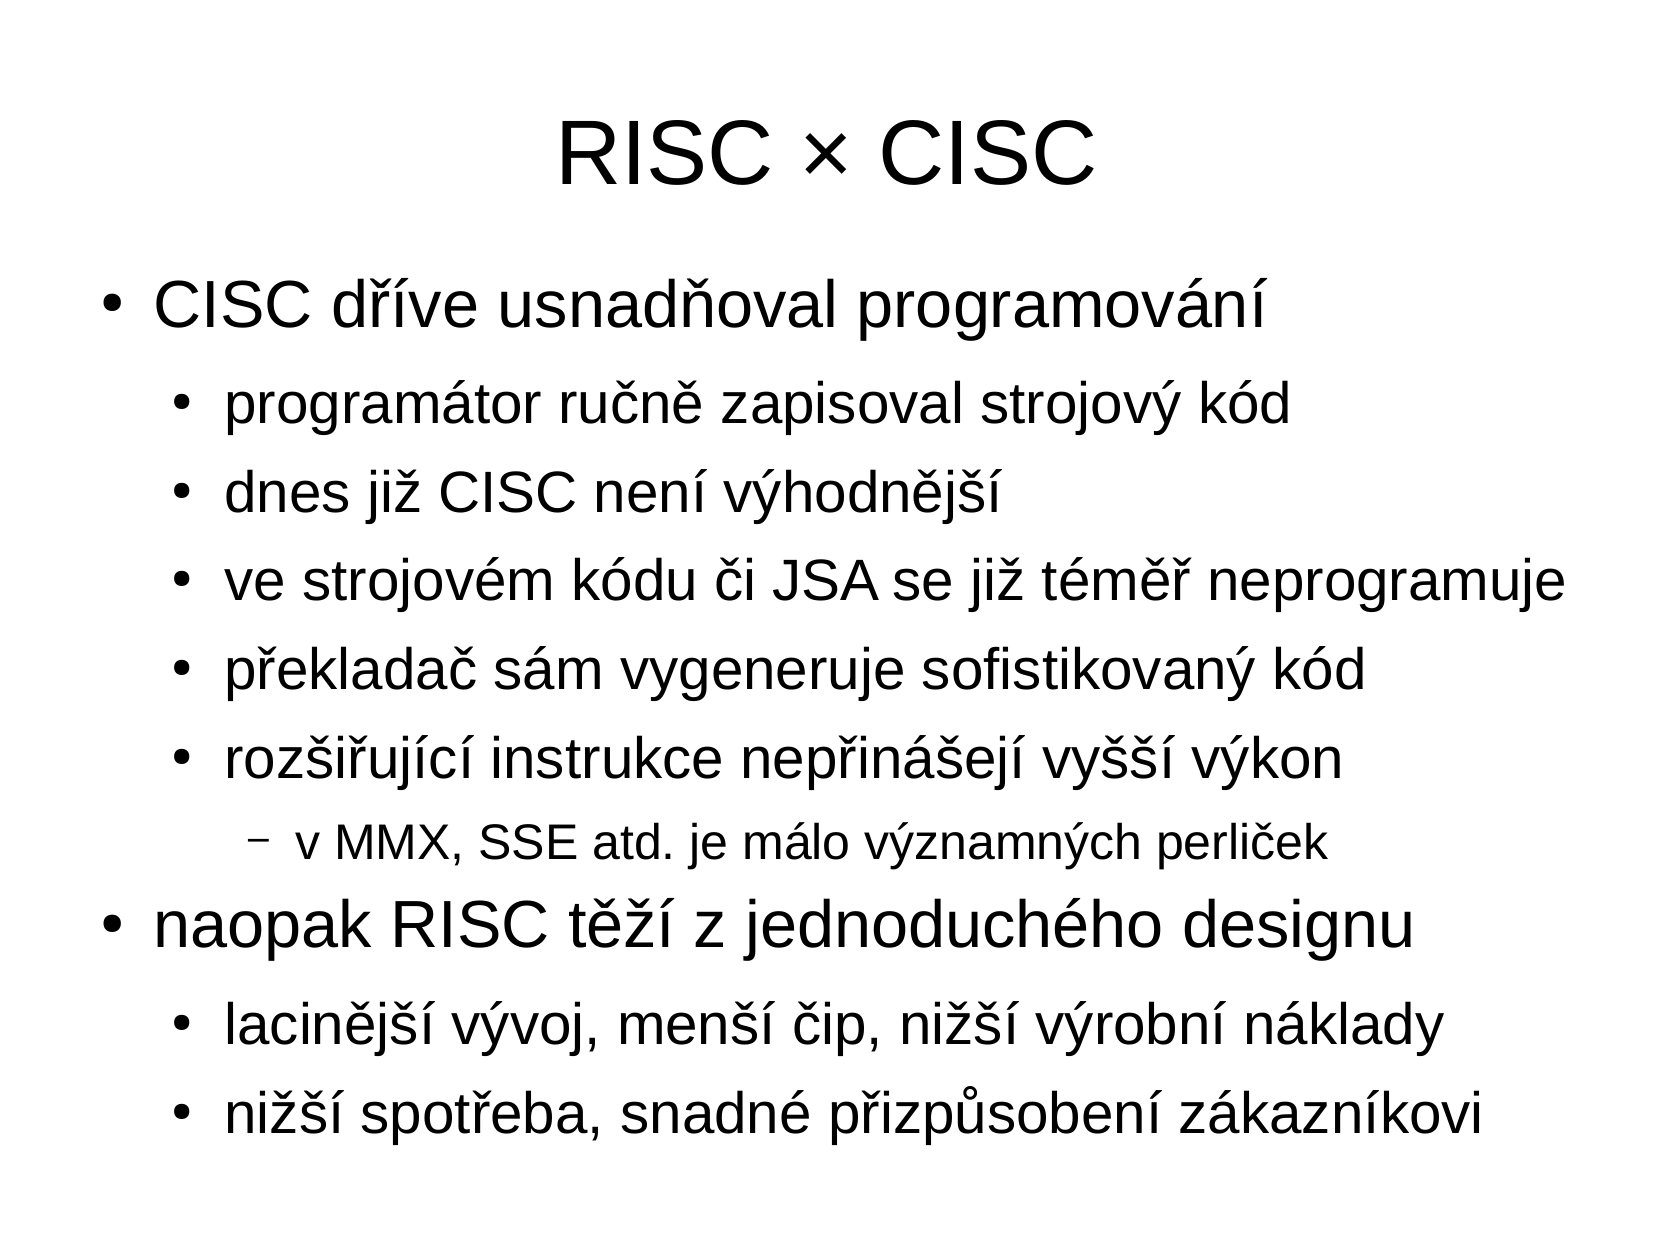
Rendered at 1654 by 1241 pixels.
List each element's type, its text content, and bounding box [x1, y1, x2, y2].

title RISC × CISC [82, 56, 1571, 250]
list CISC dříve usnadňoval programování programátor ručně zapisoval strojový kód dnes již CISC není výhodnější ve strojovém kódu či JSA se již téměř neprogramuje překladač sám vygeneruje sofistikovaný kód rozšiřující instrukce nepřinášejí vyšší výkon v MMX, SSE atd. je málo významných perliček naopak RISC těží z jednoduchého designu lacinější vývoj, menší čip, nižší výrobní náklady nižší spotřeba, snadné přizpůsobení zákazníkovi [82, 266, 1571, 1146]
